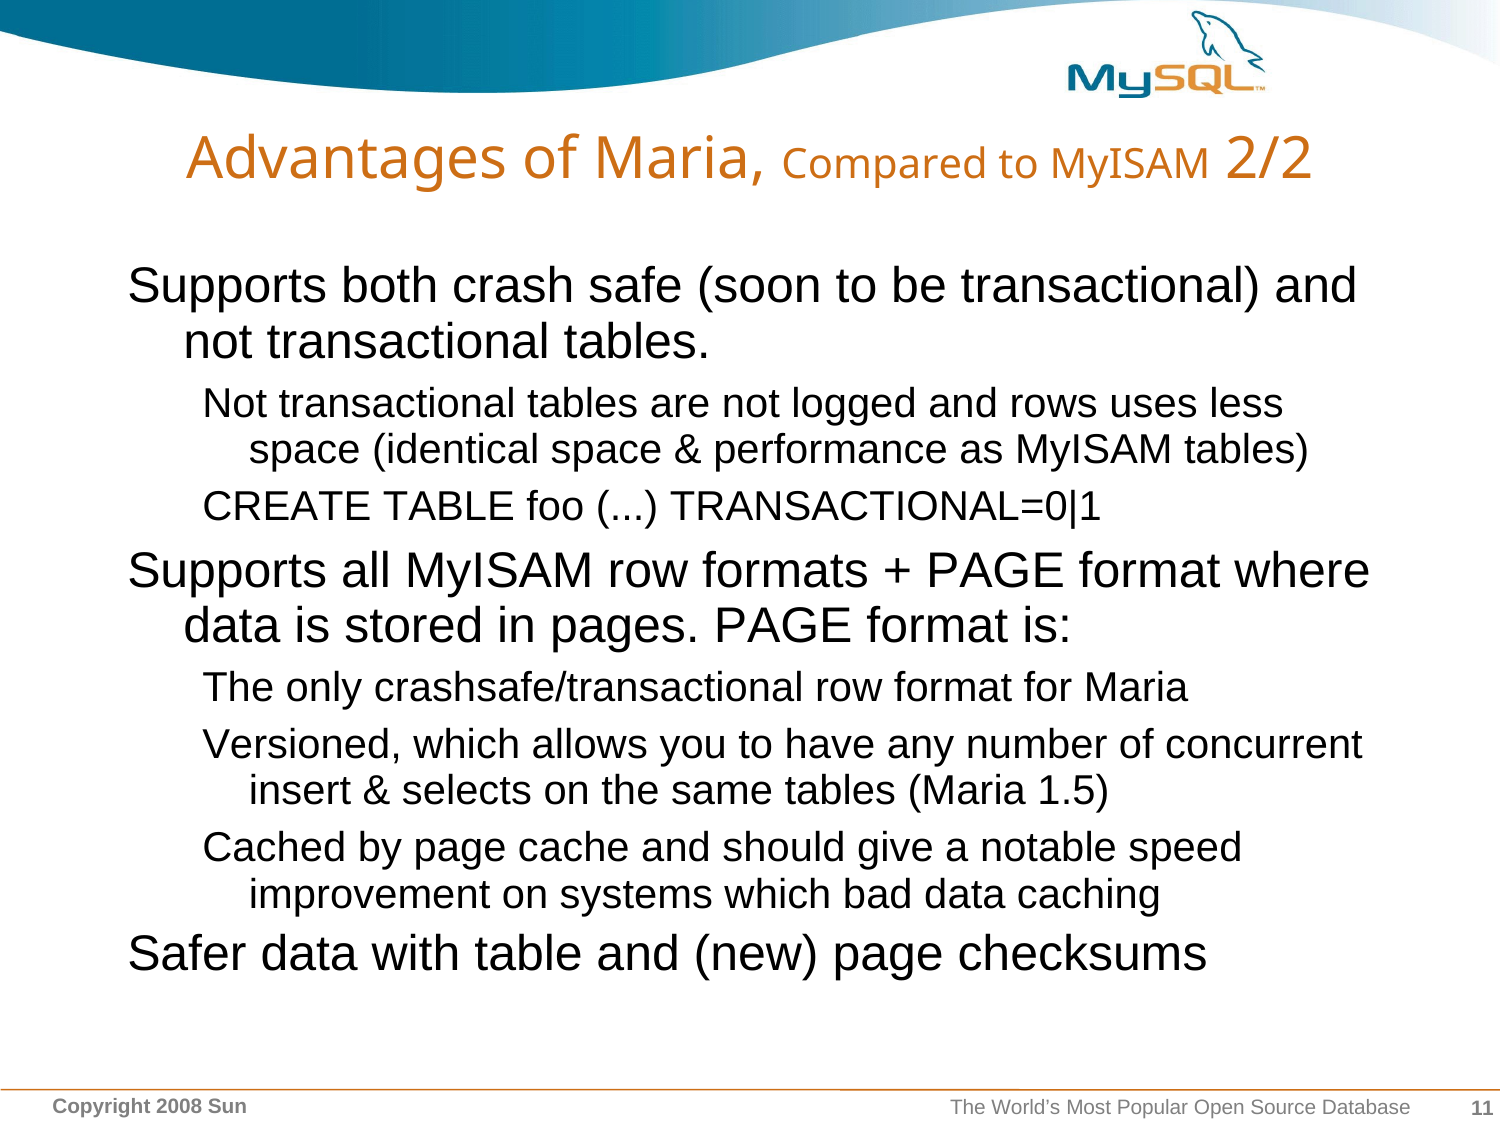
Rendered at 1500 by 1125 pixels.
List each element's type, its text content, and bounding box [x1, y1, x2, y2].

list Supports both crash safe (soon to be transactional) and not transactional tables. Not transactional tables are not logged and rows uses less space (identical space & performance as MyISAM tables)‏ CREATE TABLE foo (...) TRANSACTIONAL=0|1 Supports all MyISAM row formats + PAGE format where data is stored in pages. PAGE format is: The only crashsafe/transactional row format for Maria Versioned, which allows you to have any number of concurrent insert & selects on the same tables (Maria 1.5)‏ Cached by page cache and should give a notable speed improvement on systems which bad data caching Safer data with table and (new) page checksums [112, 249, 1388, 1113]
picture [0, 31, 326, 87]
picture [1075, 71, 1085, 87]
picture [613, 0, 1500, 87]
picture [1098, 71, 1107, 87]
title Advantages of Maria, Compared to MyISAM 2/2 [0, 87, 1500, 226]
